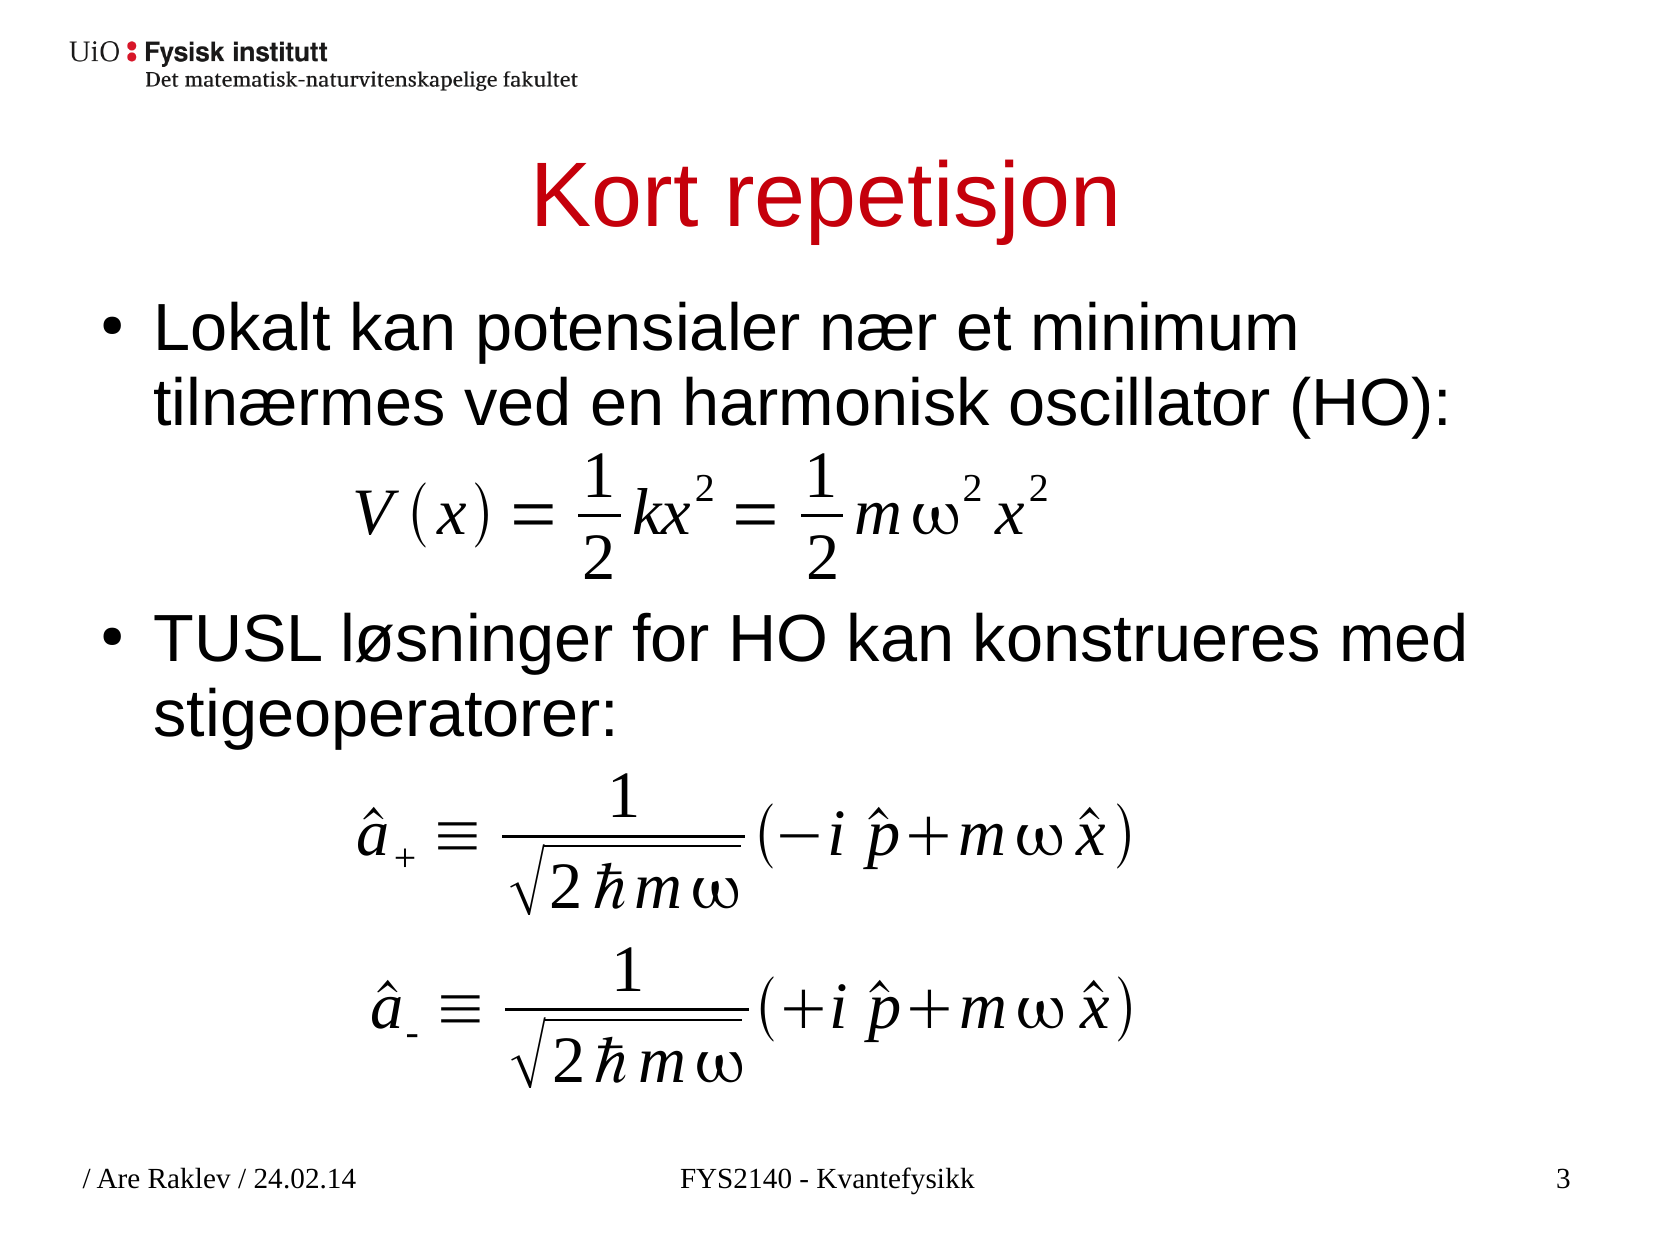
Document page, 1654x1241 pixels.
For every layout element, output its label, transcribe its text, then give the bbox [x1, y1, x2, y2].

chart [345, 437, 1055, 595]
picture [68, 37, 581, 93]
chart [348, 757, 1140, 929]
title Kort repetisjon [82, 90, 1571, 290]
chart [362, 931, 1142, 1103]
list Lokalt kan potensialer nær et minimum tilnærmes ved en harmonisk oscillator (HO): TUSL løsninger for HO kan konstrueres med stigeoperatorer: [82, 290, 1576, 1094]
